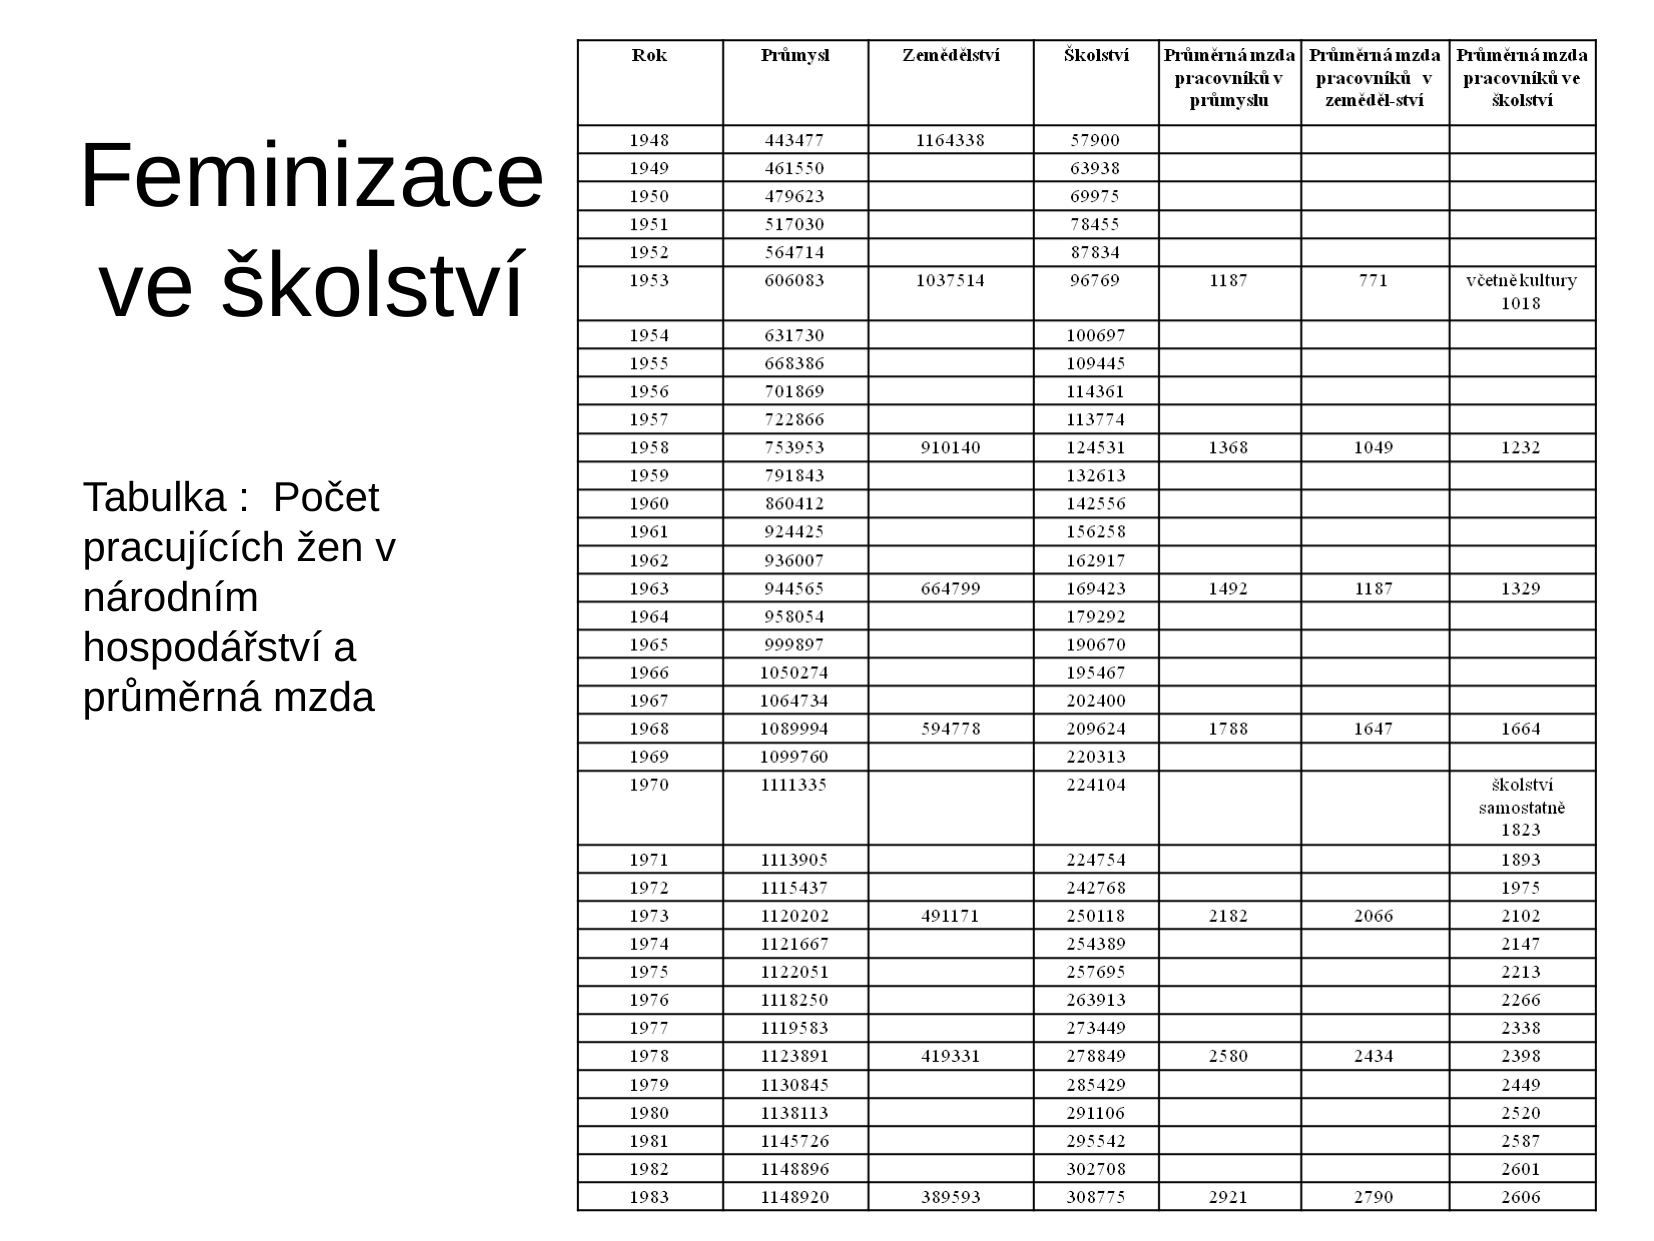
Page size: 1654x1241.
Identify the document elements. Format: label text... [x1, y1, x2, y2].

title Feminizace ve školství [47, 41, 566, 408]
subtitle Tabulka : Počet pracujících žen v národním hospodářství a průměrná mzda [82, 297, 449, 892]
picture [566, 28, 1608, 1223]
